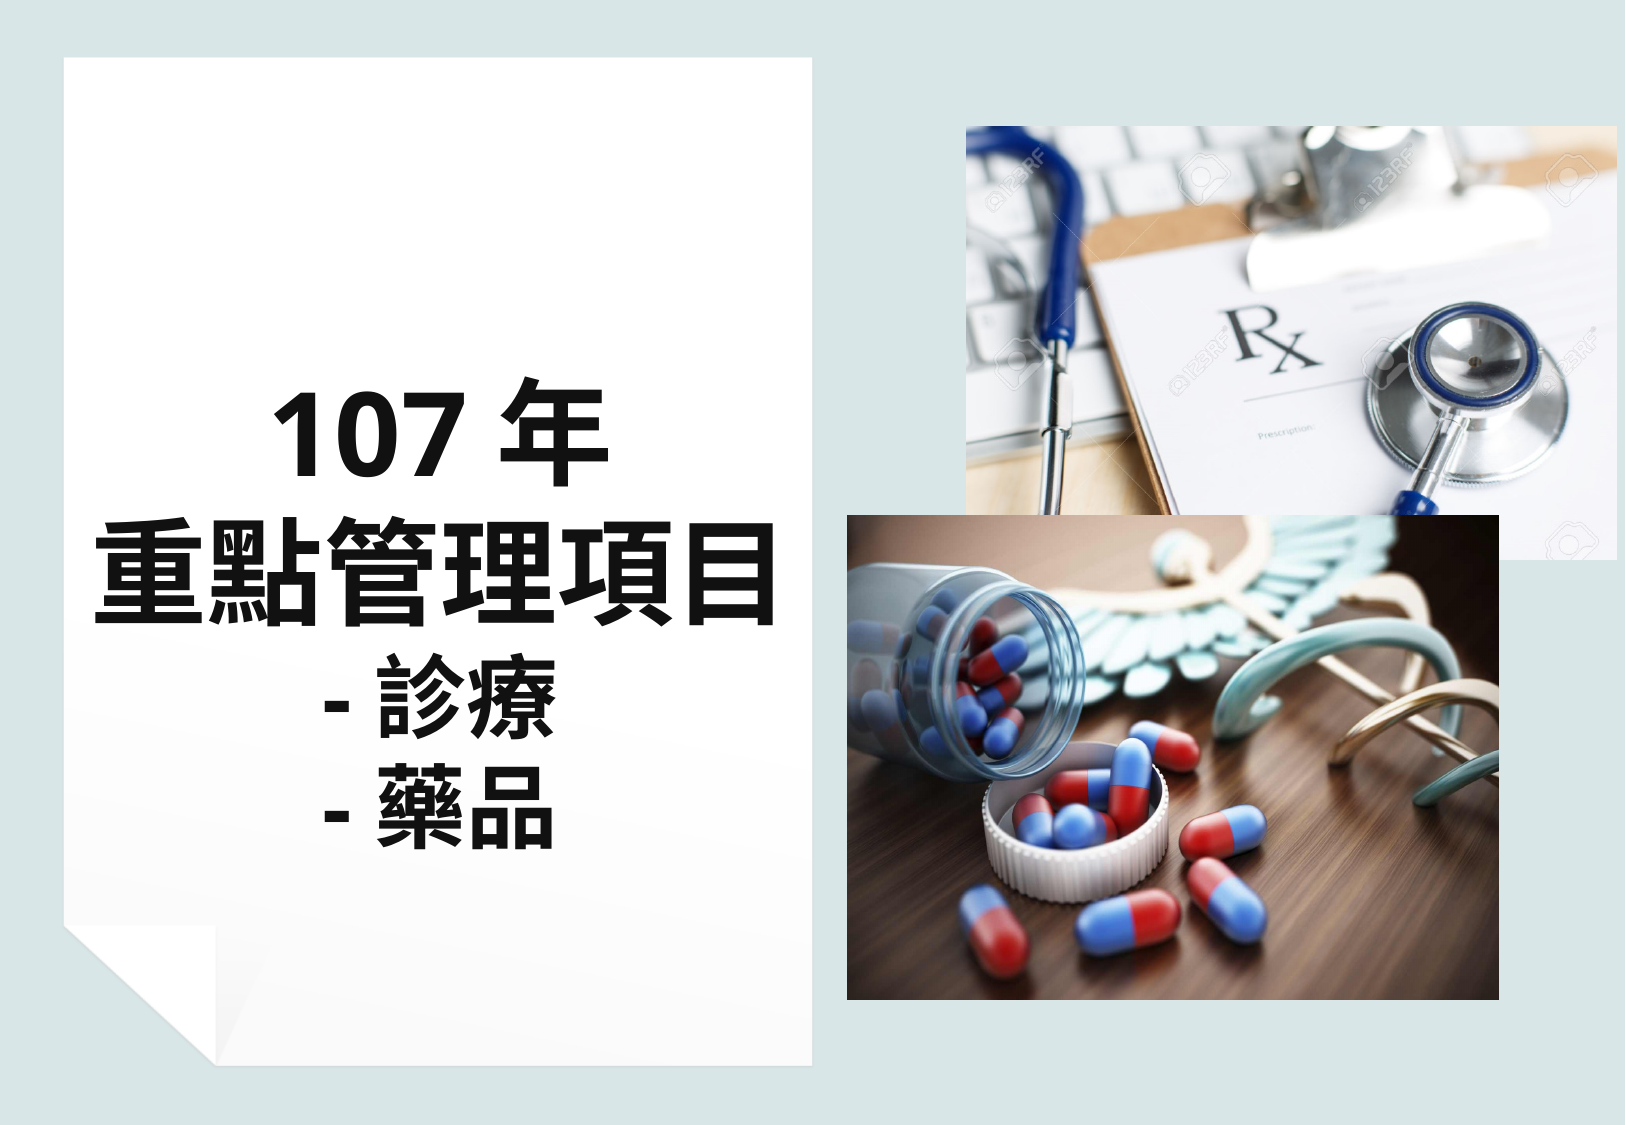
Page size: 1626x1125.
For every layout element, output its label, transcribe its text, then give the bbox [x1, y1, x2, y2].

text_box [0, 0, 1625, 1125]
title 107年 重點管理項目 -診療 -藥品 [68, 345, 813, 818]
picture [847, 126, 1617, 1000]
